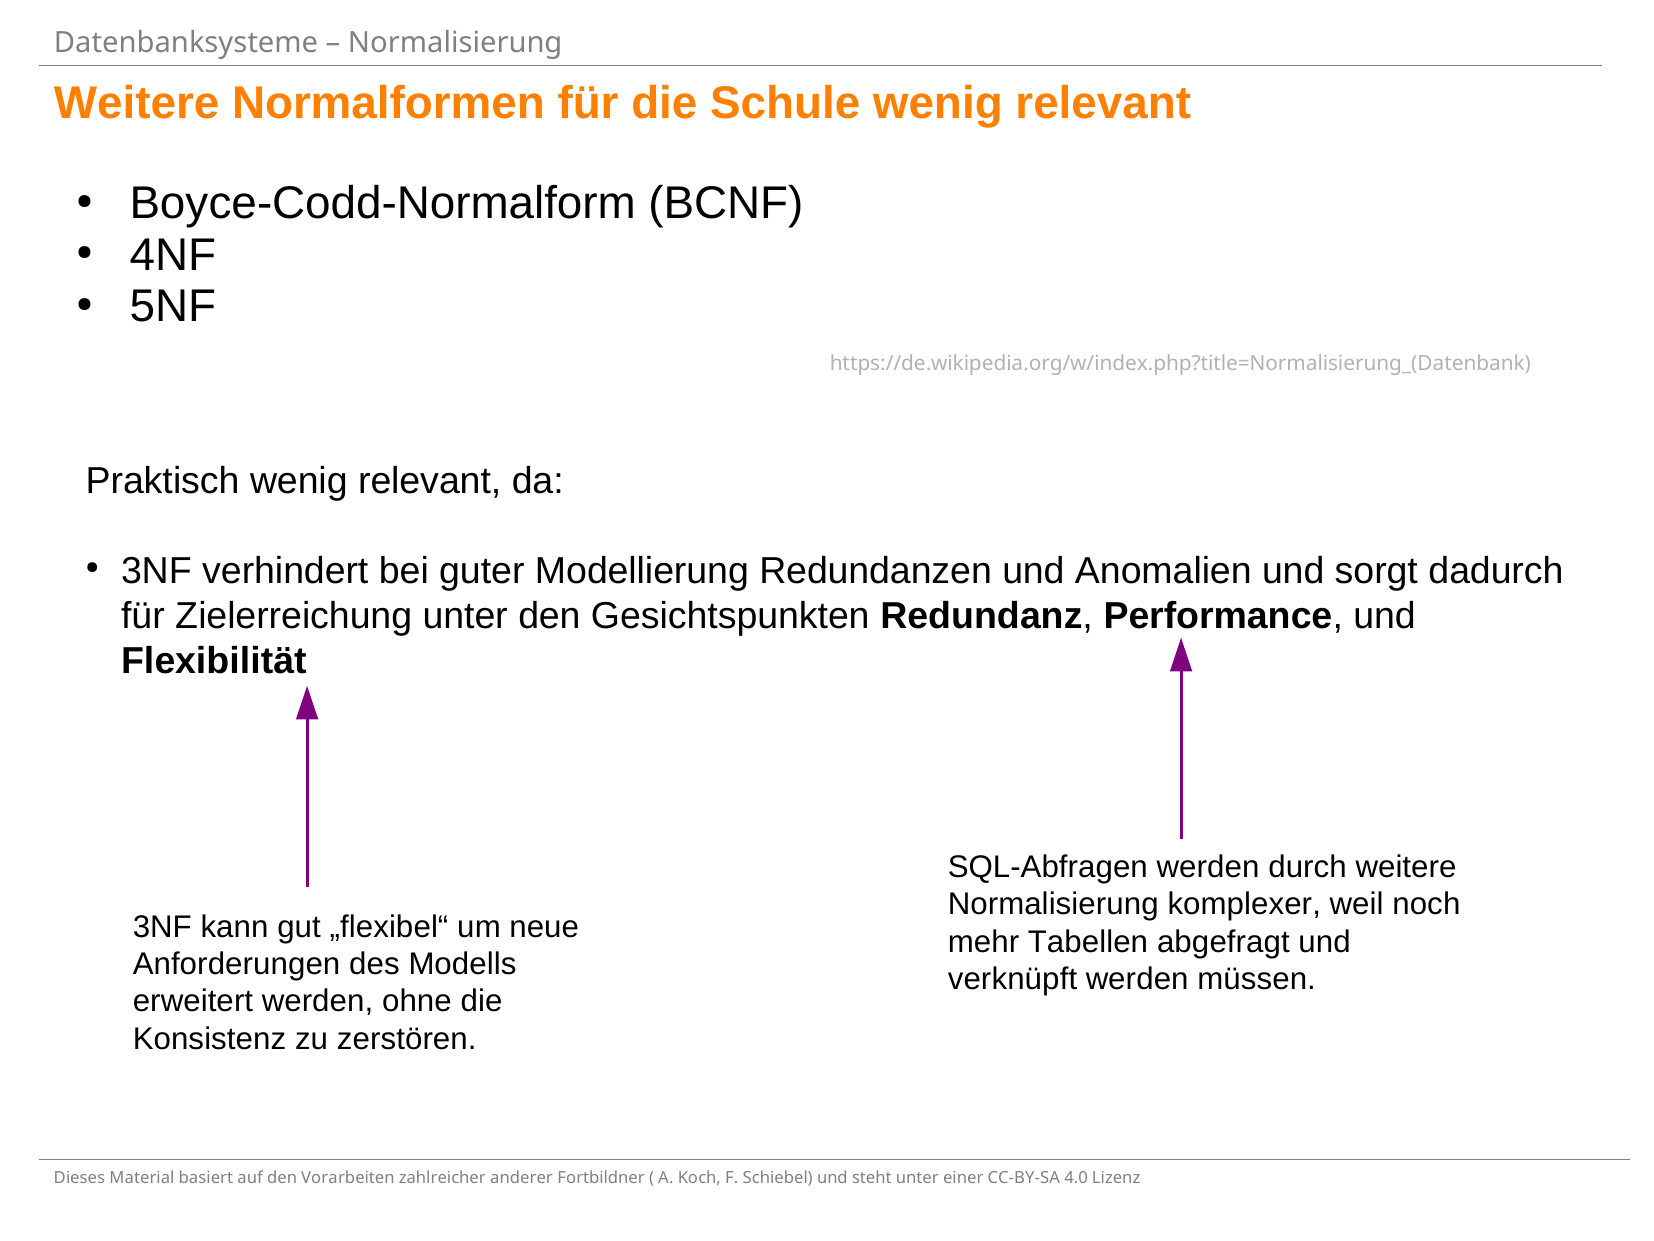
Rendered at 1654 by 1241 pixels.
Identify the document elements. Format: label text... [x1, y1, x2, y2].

text_box 3NF kann gut „flexibel“ um neue Anforderungen des Modells erweitert werden, ohne die Konsistenz zu zerstören. [118, 898, 650, 1063]
text_box https://de.wikipedia.org/w/index.php?title=Normalisierung_(Datenbank) [814, 342, 1595, 390]
text_box Praktisch wenig relevant, da: 3NF verhindert bei guter Modellierung Redundanzen und Anomalien und sorgt dadurch für Zielerreichung unter den Gesichtspunkten Redundanz, Performance, und Flexibilität [70, 448, 1607, 824]
text_box SQL-Abfragen werden durch weitere Normalisierung komplexer, weil noch mehr Tabellen abgefragt und verknüpft werden müssen. [933, 838, 1501, 1004]
list Boyce-Codd-Normalform (BCNF) 4NF 5NF [58, 177, 1607, 343]
text_box Datenbanksysteme – Normalisierung [39, 15, 1316, 65]
text_box Weitere Normalformen für die Schule wenig relevant [39, 65, 1351, 135]
